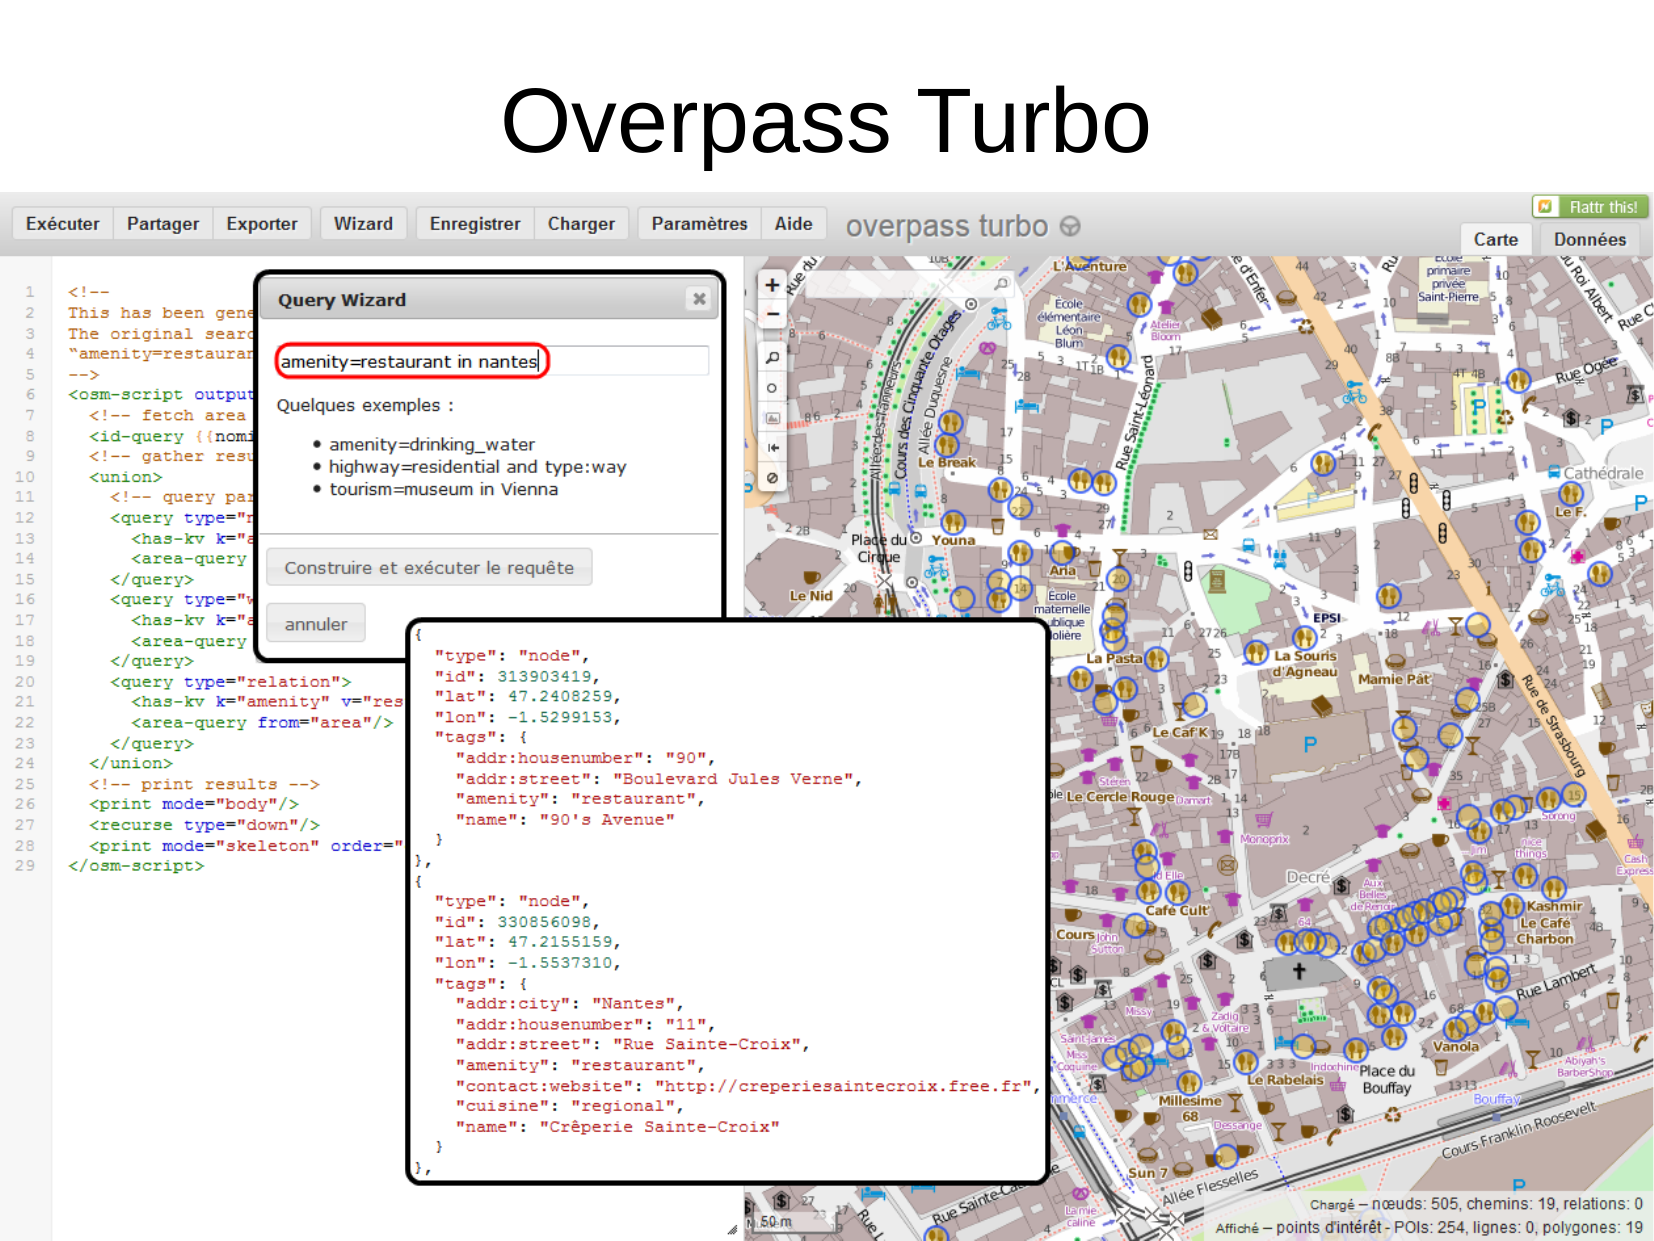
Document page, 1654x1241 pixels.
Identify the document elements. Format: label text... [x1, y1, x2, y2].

title Overpass Turbo [82, 49, 1571, 192]
picture [0, 192, 1654, 1241]
